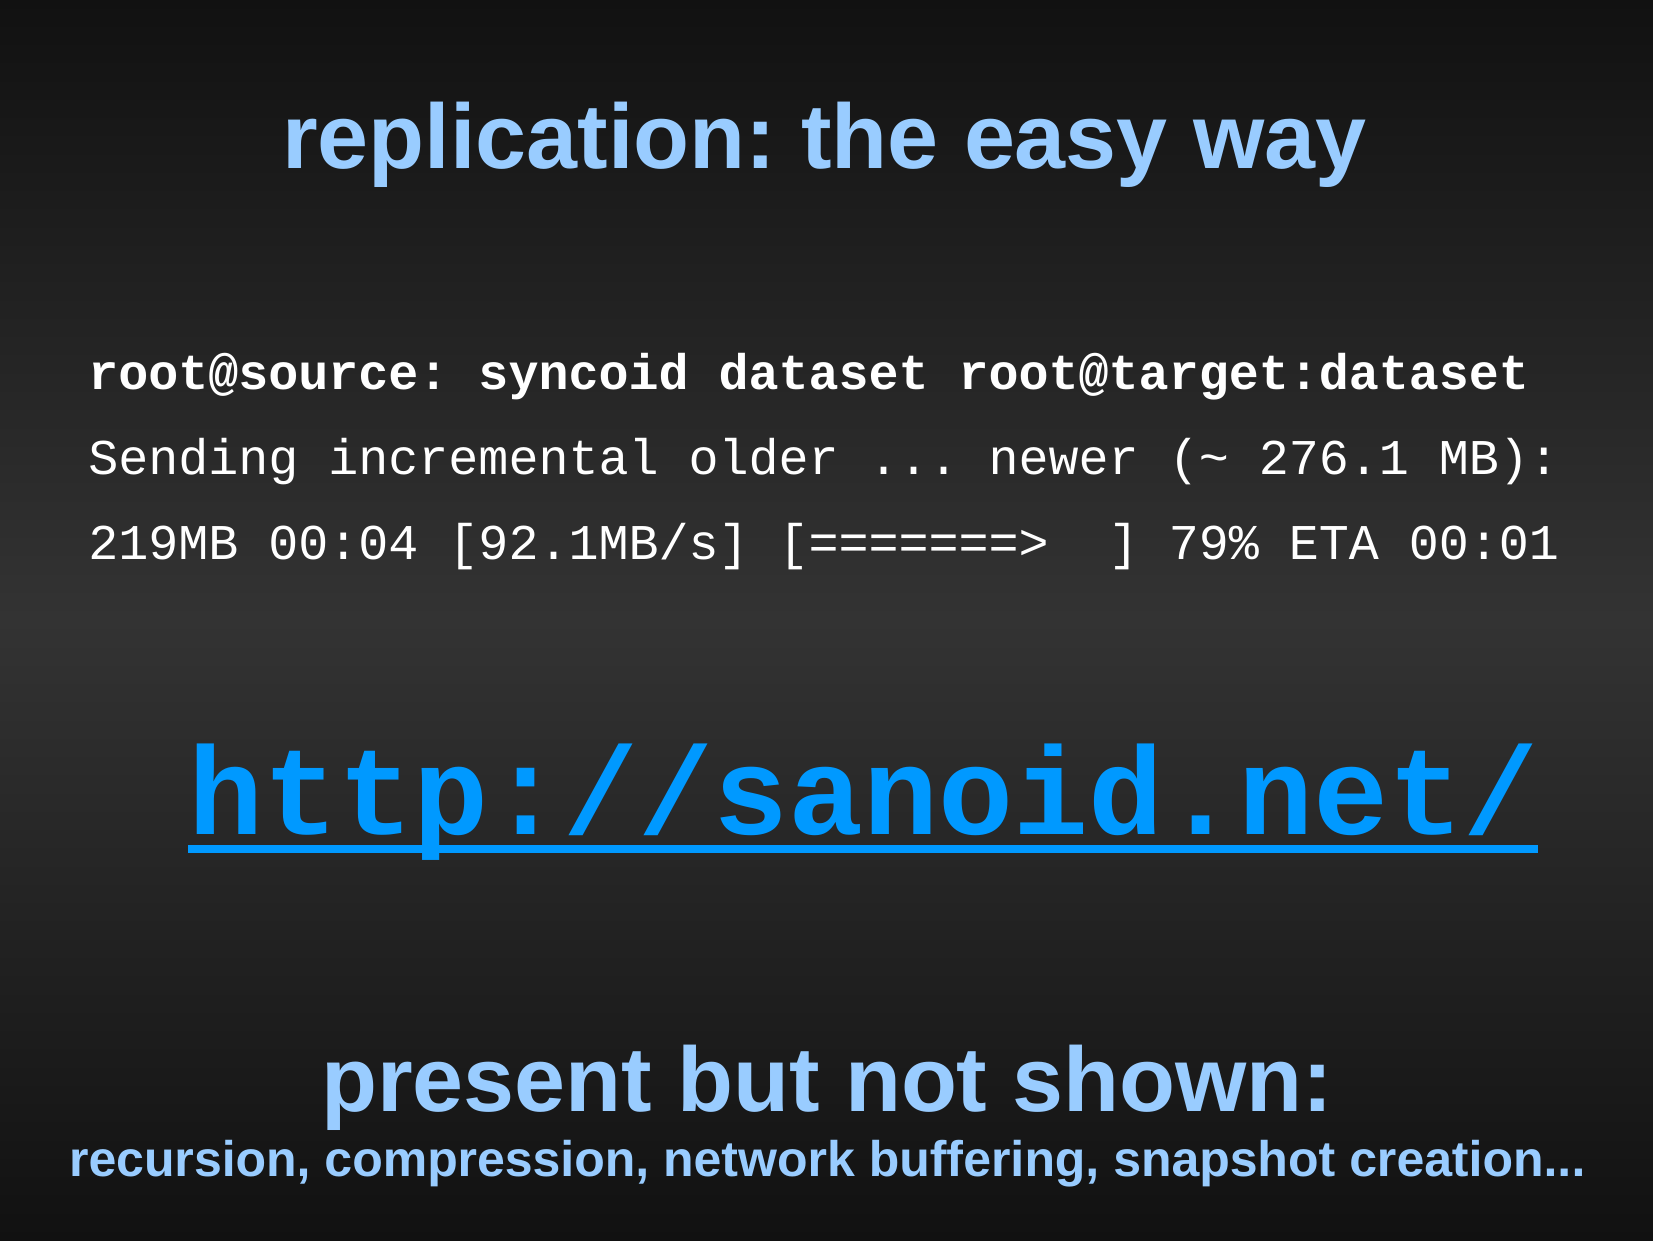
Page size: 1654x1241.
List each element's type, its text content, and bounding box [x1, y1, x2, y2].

text_box root@source: syncoid dataset root@target:dataset Sending incremental older ... newer (~ 276.1 MB): 219MB 00:04 [92.1MB/s] [=======> ] 79% ETA 00:01 http://sanoid.net/ [0, 255, 1653, 1241]
title replication: the easy way [0, 4, 1651, 255]
title present but not shown: recursion, compression, network buffering, snapshot creation... [3, 974, 1653, 1241]
